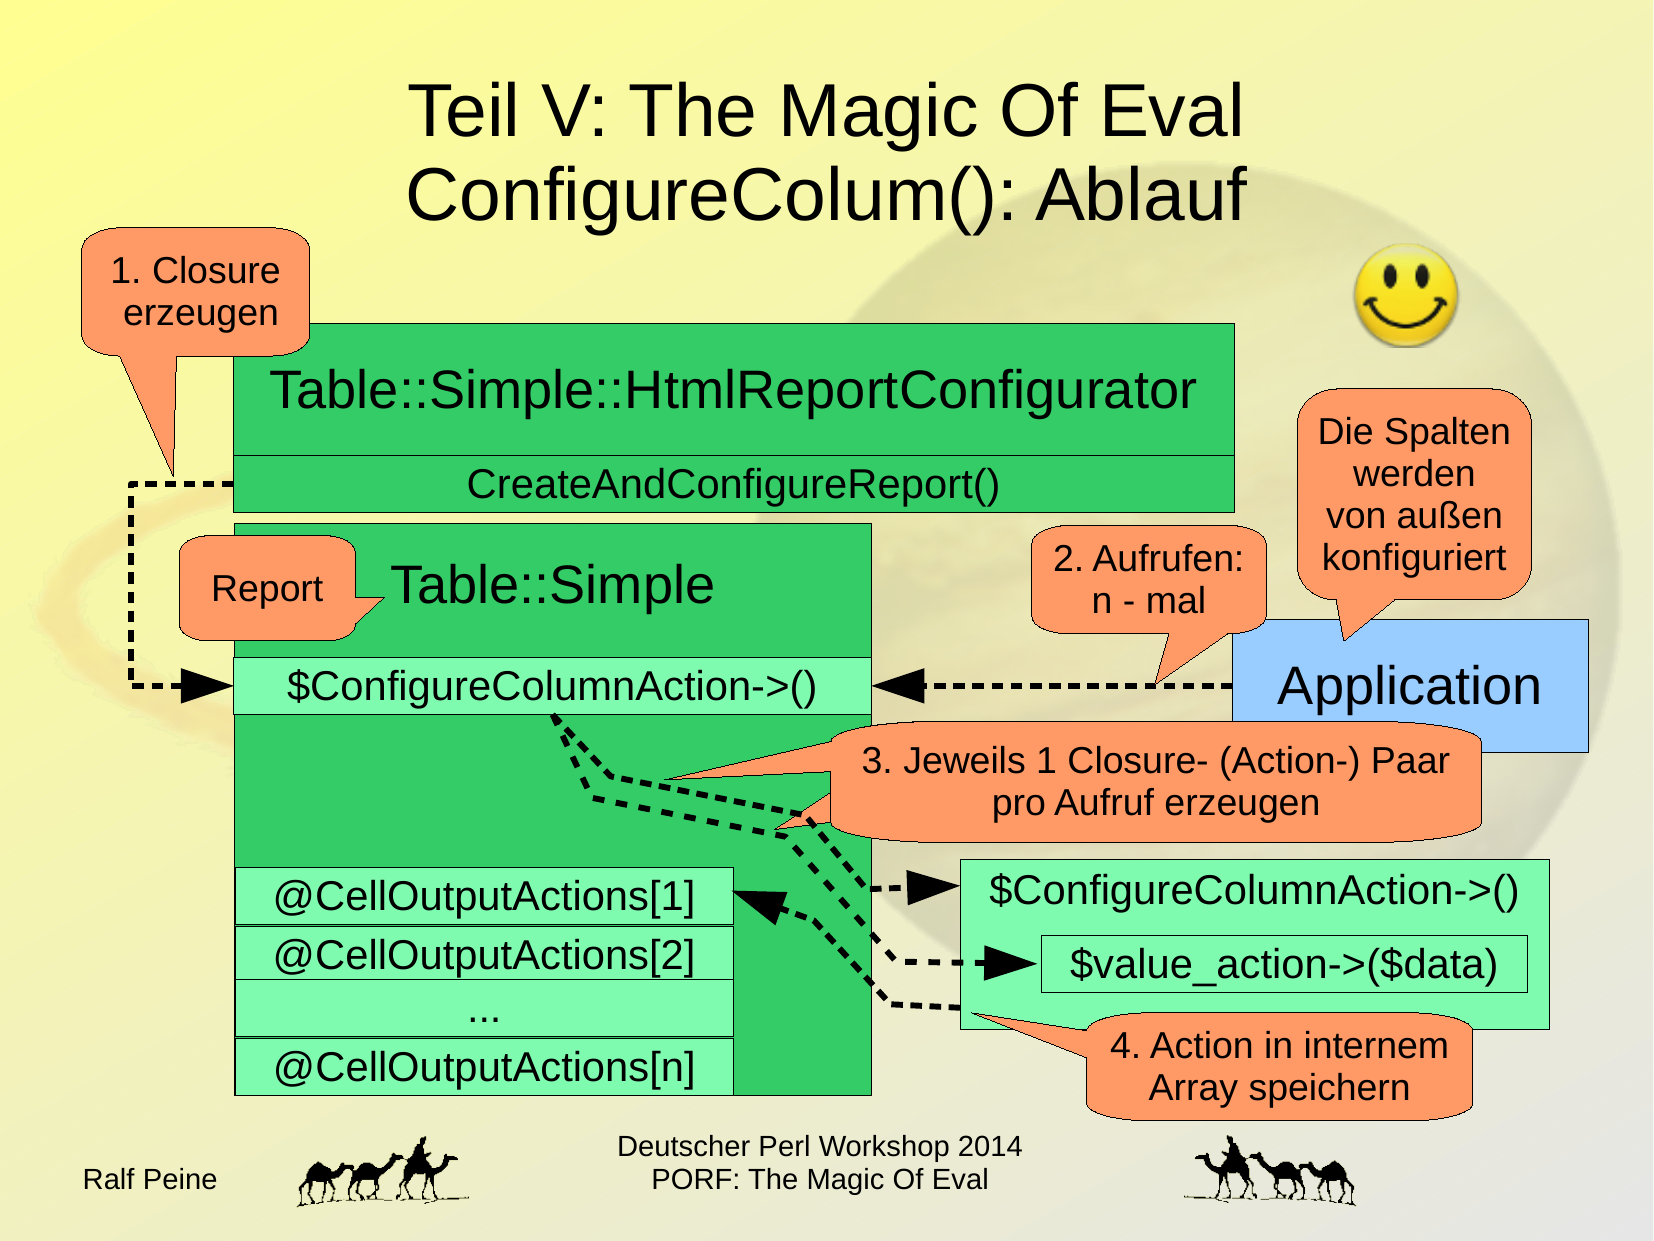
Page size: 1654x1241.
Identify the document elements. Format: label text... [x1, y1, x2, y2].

text_box ... [235, 979, 734, 1037]
title Teil V: The Magic Of Eval ConfigureColum(): Ablauf [82, 49, 1571, 257]
text_box $value_action->($data) [1041, 935, 1528, 993]
text_box $ConfigureColumnAction->() [233, 657, 872, 715]
text_box Table::Simple [234, 715, 872, 1096]
text_box Die Spalten werden von außen konfiguriert [1297, 388, 1532, 641]
text_box @CellOutputActions[2] [235, 926, 734, 979]
text_box Report [179, 535, 385, 641]
text_box $ConfigureColumnAction->() [960, 859, 1550, 1030]
text_box Jeweils 1 Action pro Aufruf erzeugen [774, 792, 830, 830]
text_box 4. Action in internem Array speichern [971, 1012, 1473, 1121]
text_box Table::Simple [234, 523, 872, 657]
text_box Table::Simple::HtmlReportConfigurator [233, 323, 1235, 455]
text_box CreateAndConfigureReport() [233, 455, 1235, 513]
text_box 2. Aufrufen: n - mal [1031, 525, 1267, 685]
text_box @CellOutputActions[1] [235, 867, 734, 925]
picture [1184, 1133, 1362, 1213]
text_box Application [1232, 619, 1589, 753]
picture [3, 138, 1654, 1054]
text_box 3. Jeweils 1 Closure- (Action-) Paar pro Aufruf erzeugen [664, 721, 1482, 843]
picture [291, 1134, 469, 1214]
text_box 1. Closure erzeugen [81, 227, 310, 477]
text_box @CellOutputActions[n] [235, 1038, 734, 1096]
